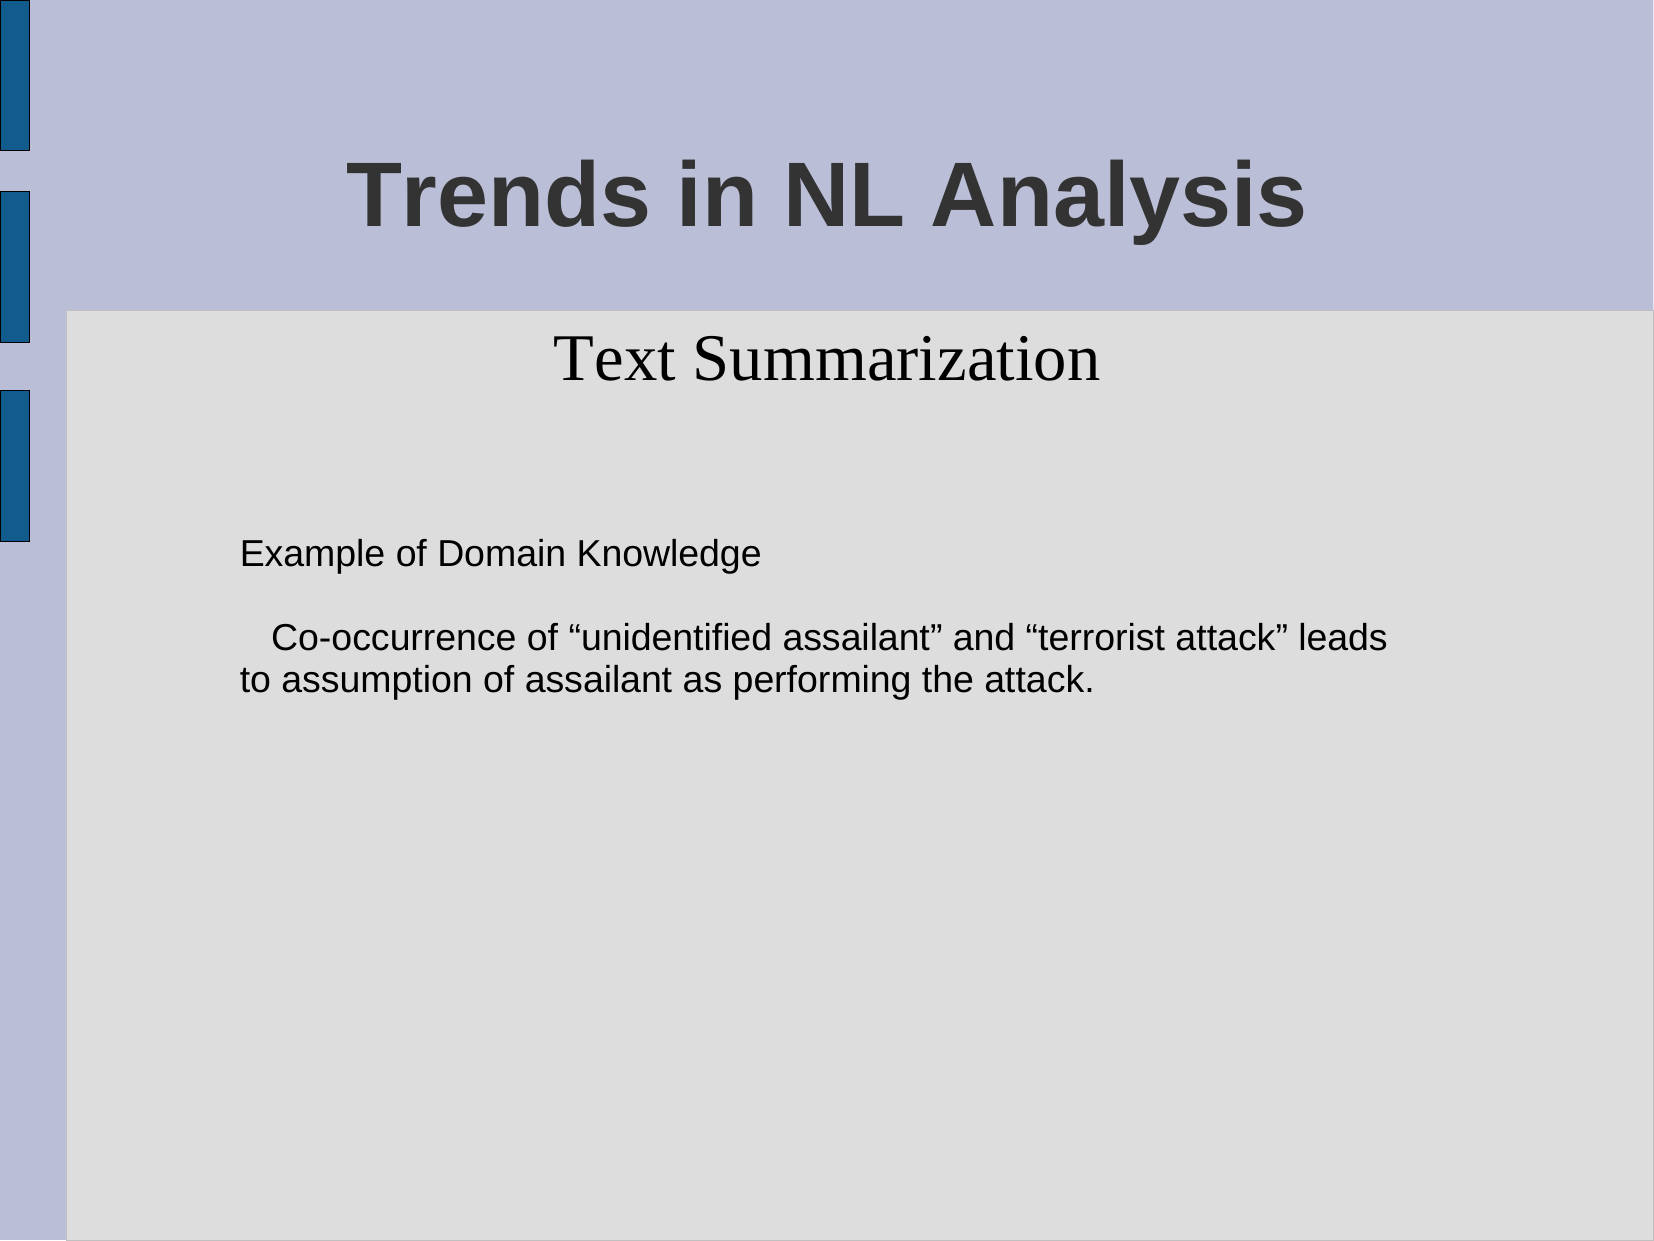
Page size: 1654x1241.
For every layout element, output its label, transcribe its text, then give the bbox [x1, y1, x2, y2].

text_box Example of Domain Knowledge Co-occurrence of “unidentified assailant” and “terrorist attack” leads to assumption of assailant as performing the attack. [225, 525, 1426, 1051]
title Trends in NL Analysis [121, 98, 1534, 291]
subtitle Text Summarization [121, 319, 1534, 1151]
